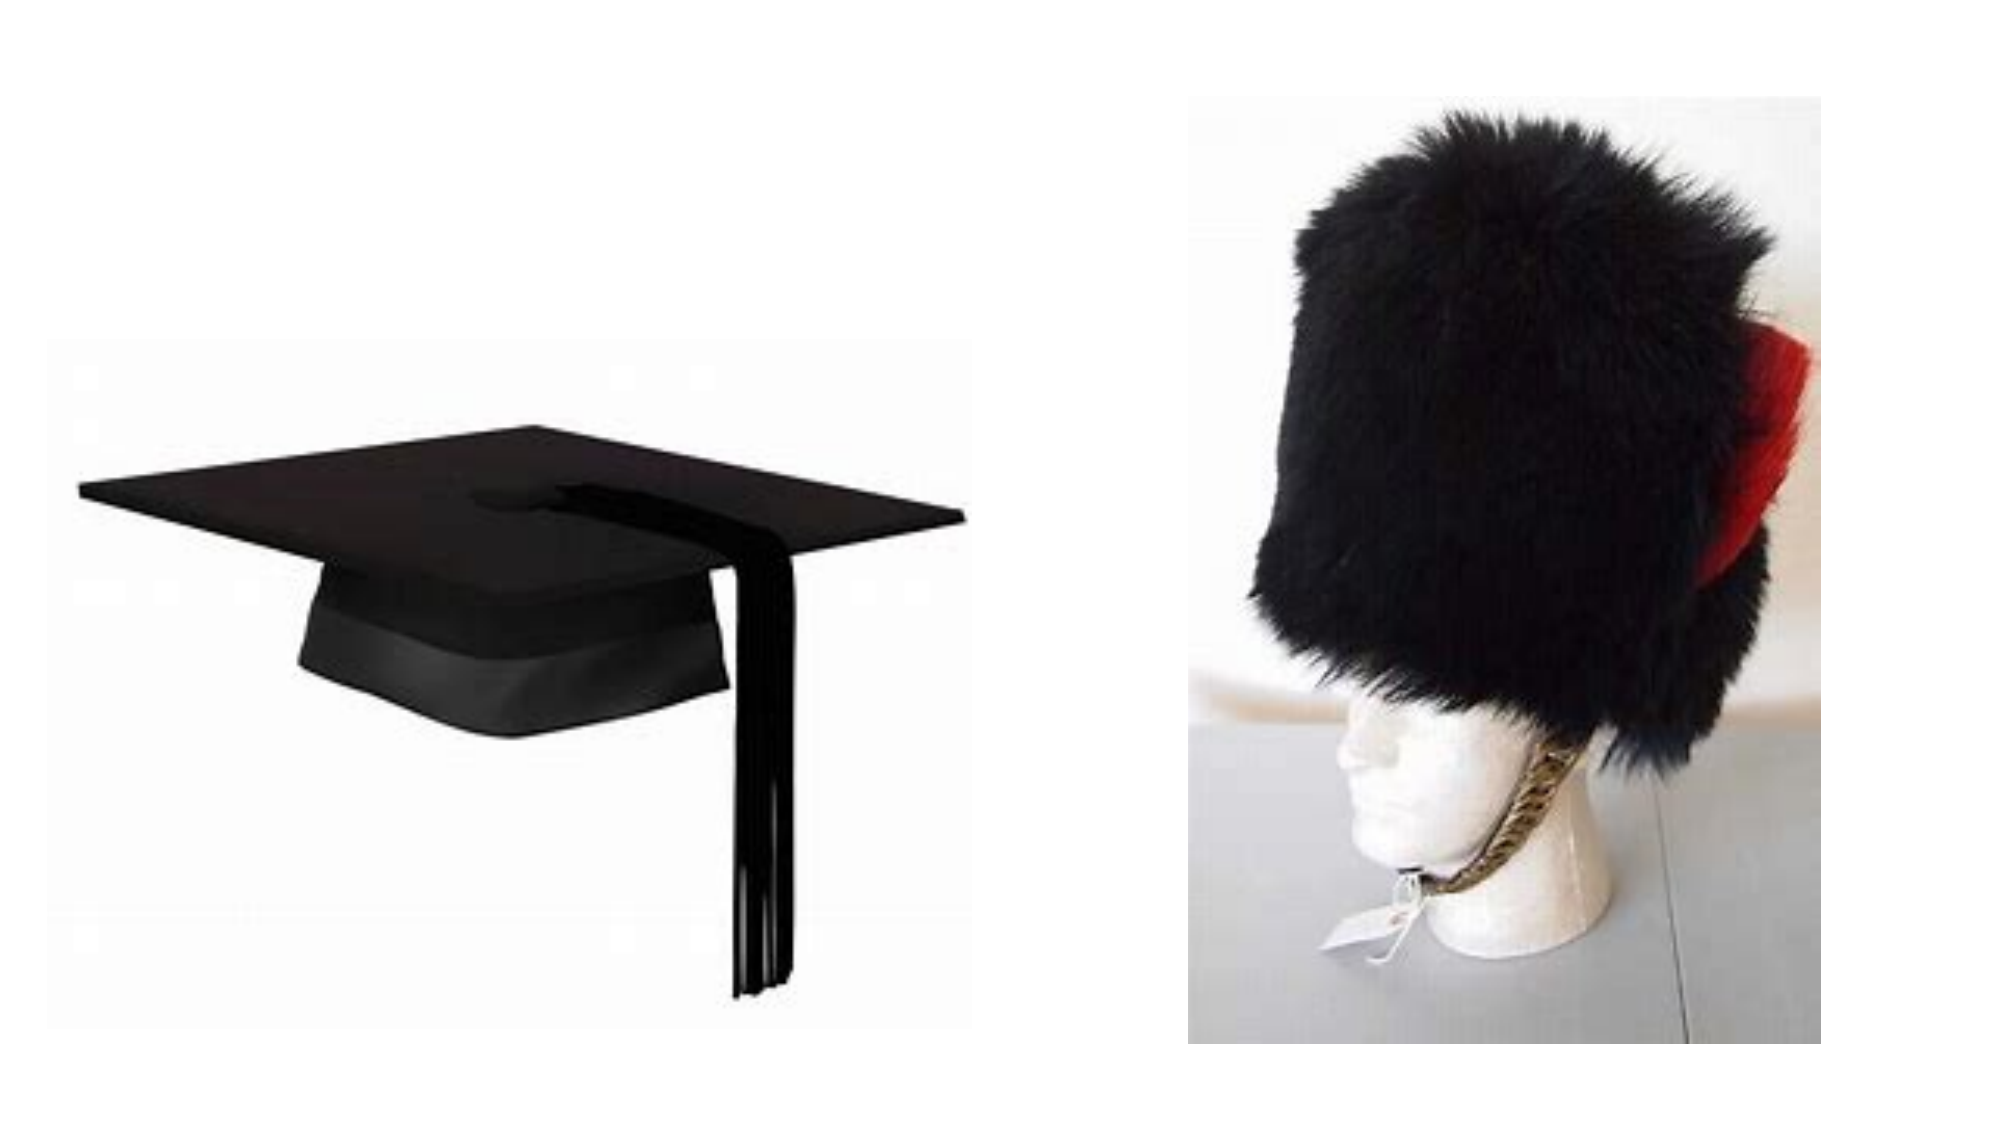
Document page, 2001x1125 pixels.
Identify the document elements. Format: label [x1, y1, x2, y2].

picture [1188, 96, 1821, 1044]
picture [47, 339, 972, 1029]
